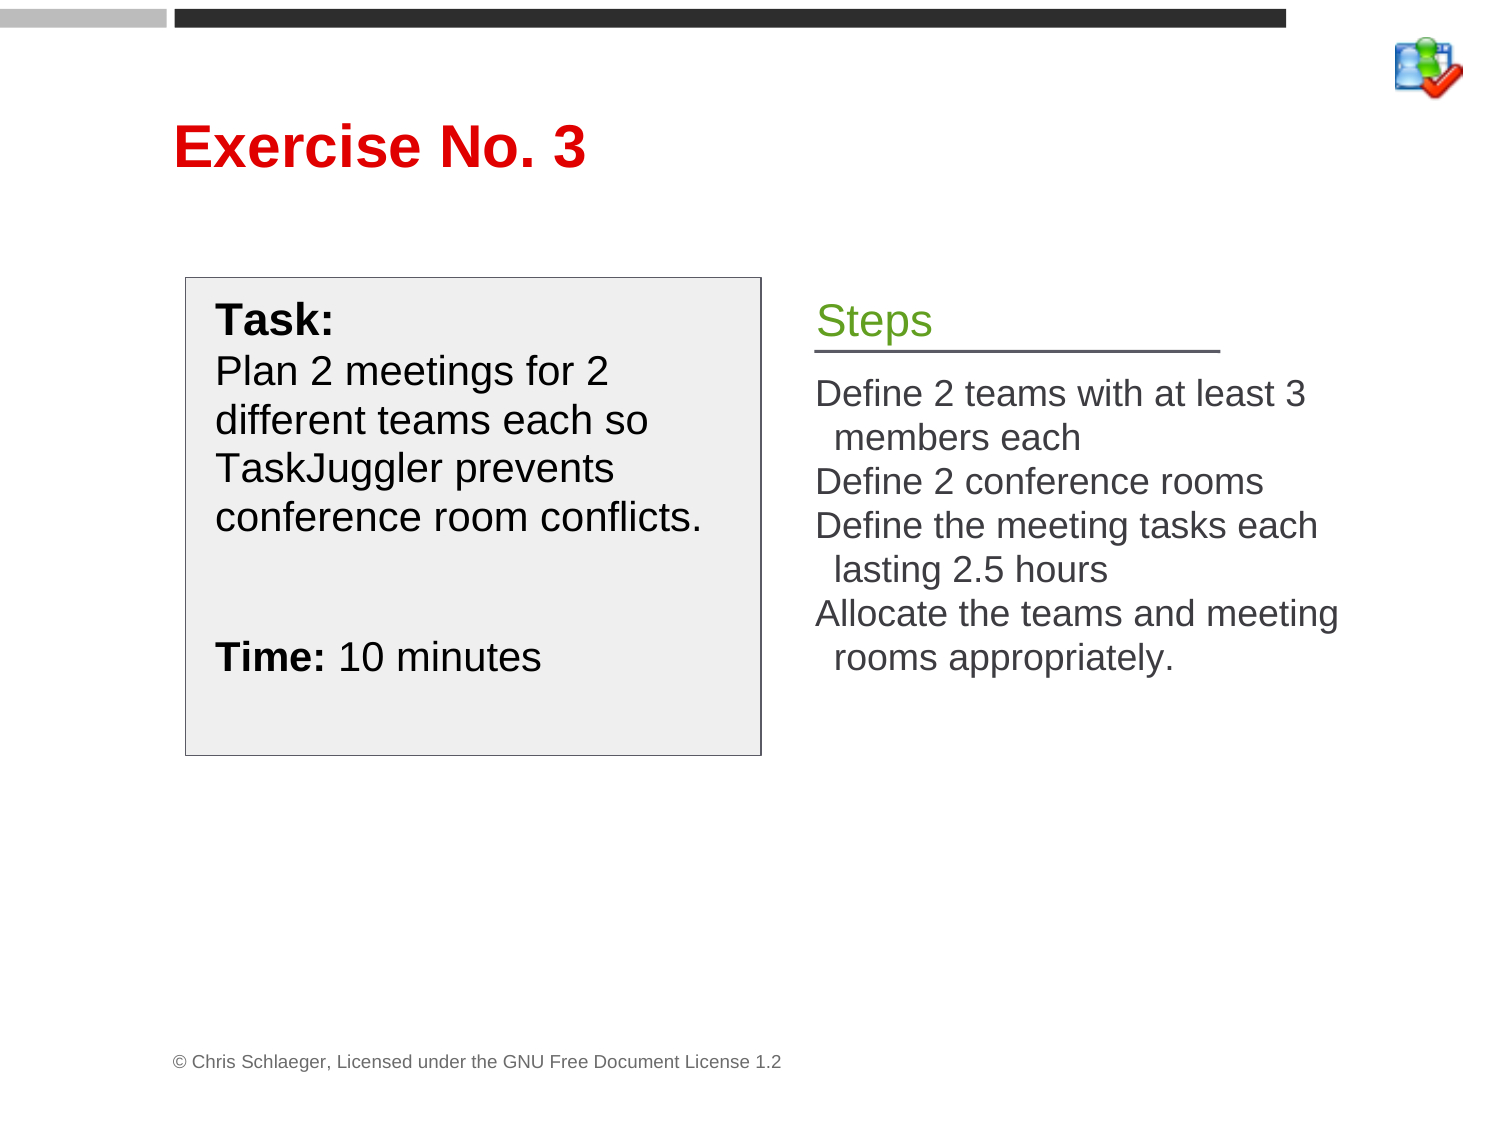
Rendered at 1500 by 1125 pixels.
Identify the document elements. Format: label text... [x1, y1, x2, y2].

picture [1395, 37, 1463, 105]
text_box Task: Plan 2 meetings for 2 different teams each so TaskJuggler prevents conference room conflicts. Time: 10 minutes [200, 283, 751, 803]
text_box [185, 277, 762, 756]
text_box Steps [781, 294, 1201, 363]
text_box Define 2 teams with at least 3 members each Define 2 conference rooms Define the meeting tasks each lasting 2.5 hours Allocate the teams and meeting rooms appropriately. [800, 362, 1404, 785]
title Exercise No. 3 [173, 66, 1404, 234]
